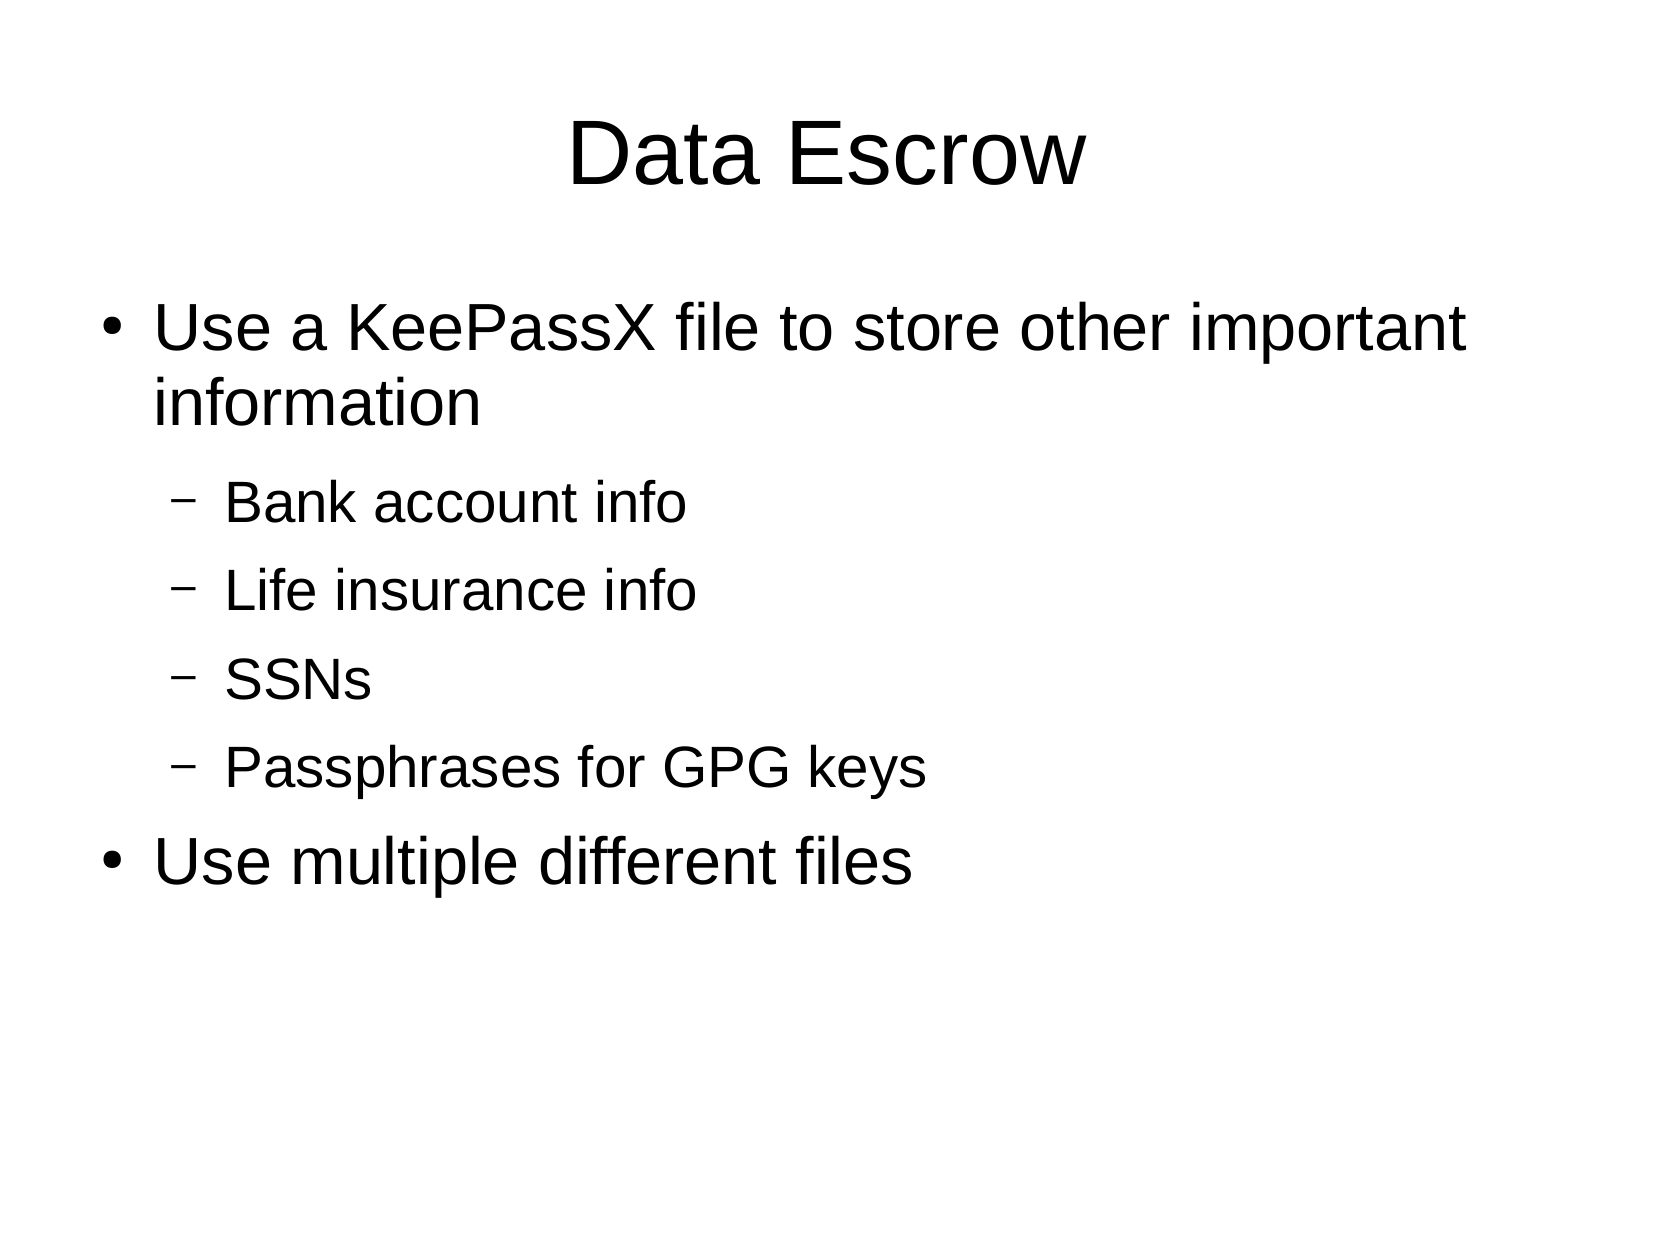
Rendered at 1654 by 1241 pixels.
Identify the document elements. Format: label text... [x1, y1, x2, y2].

title Data Escrow [82, 49, 1571, 257]
list Use a KeePassX file to store other important information Bank account info Life insurance info SSNs Passphrases for GPG keys Use multiple different files [82, 290, 1538, 1010]
